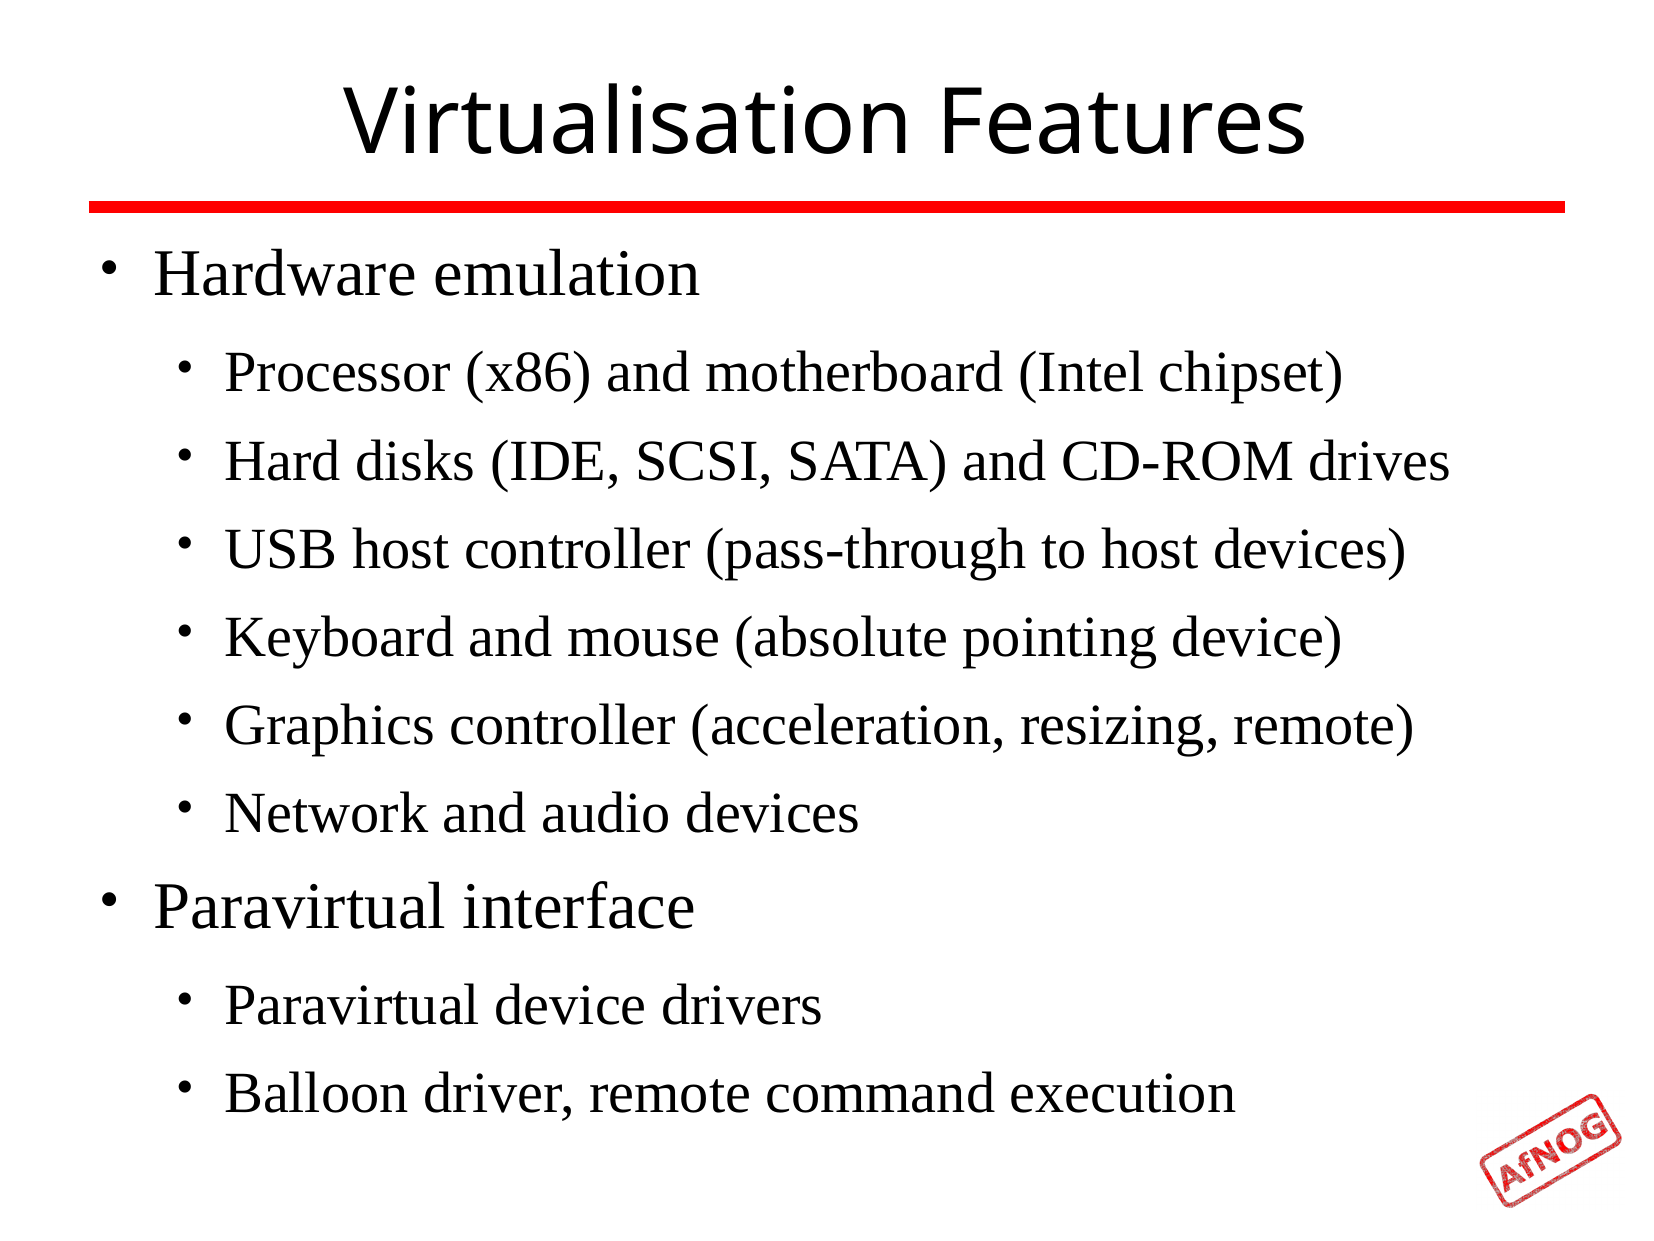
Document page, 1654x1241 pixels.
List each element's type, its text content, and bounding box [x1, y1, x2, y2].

title Virtualisation Features [88, 36, 1565, 200]
picture [1476, 1090, 1625, 1211]
list Hardware emulation Processor (x86) and motherboard (Intel chipset) Hard disks (IDE, SCSI, SATA) and CD-ROM drives USB host controller (pass-through to host devices) Keyboard and mouse (absolute pointing device) Graphics controller (acceleration, resizing, remote) Network and audio devices Paravirtual interface Paravirtual device drivers Balloon driver, remote command execution [82, 236, 1571, 1126]
